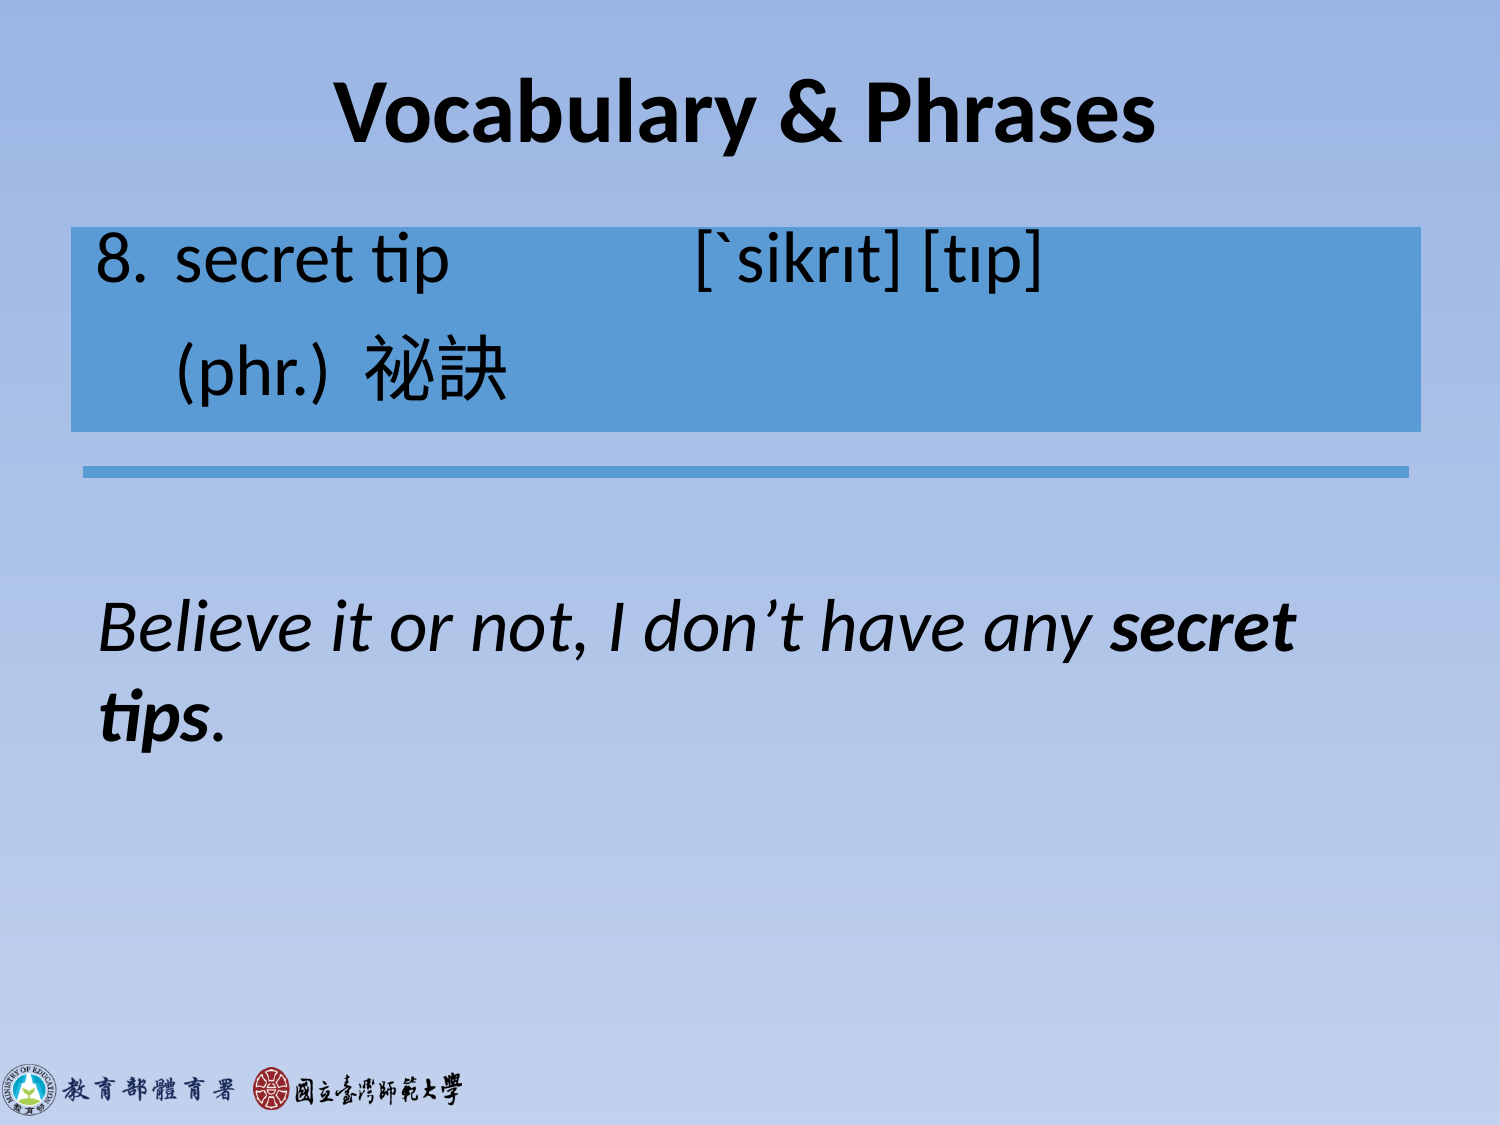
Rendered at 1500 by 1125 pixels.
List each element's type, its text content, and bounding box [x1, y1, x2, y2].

table_cell (phr.) 祕訣 [175, 311, 1421, 432]
text_box [83, 466, 1409, 478]
table_header secret tip [175, 227, 693, 311]
text_box Believe it or not, I don’t have any secret tips. [82, 568, 1433, 766]
table_header [ˋsikrɪt] [tɪp] [693, 227, 1421, 311]
table_cell [71, 311, 175, 432]
title Vocabulary & Phrases [70, 11, 1421, 200]
table_header 8. [71, 227, 175, 311]
